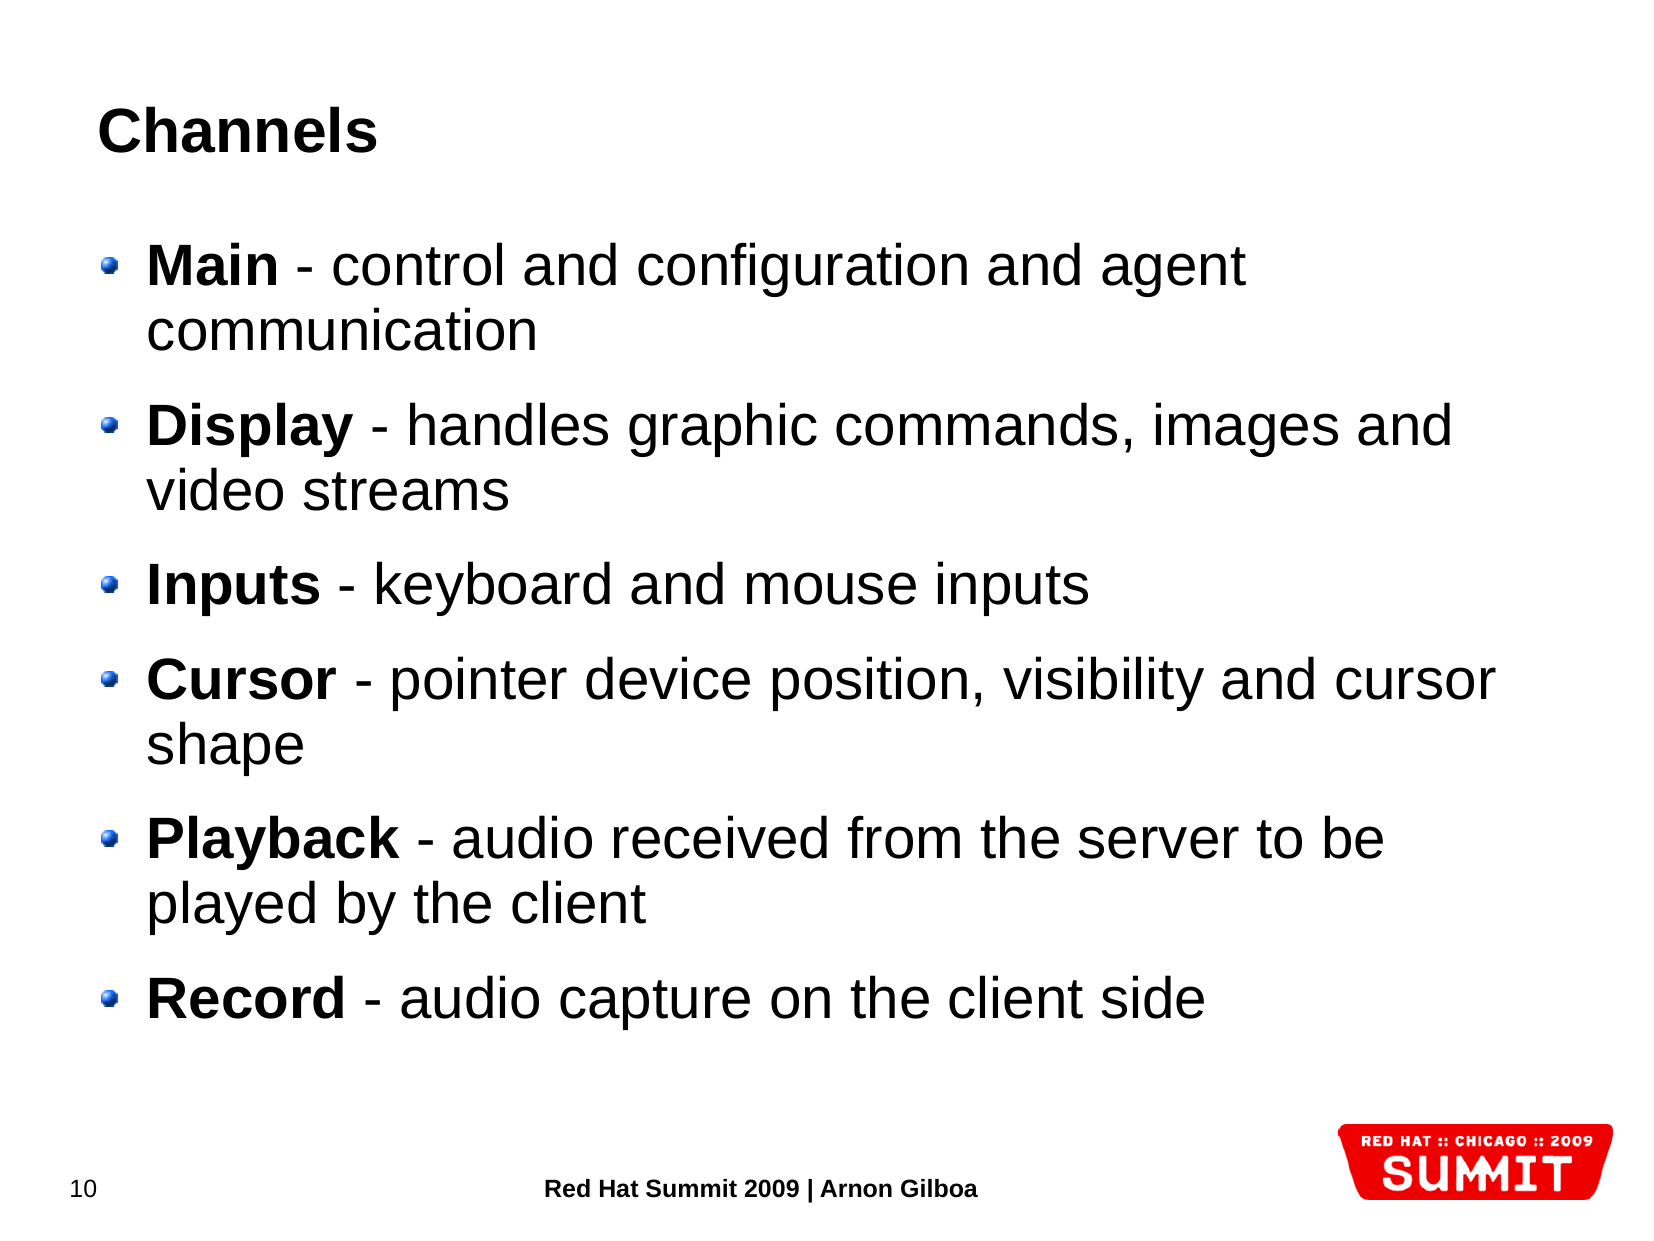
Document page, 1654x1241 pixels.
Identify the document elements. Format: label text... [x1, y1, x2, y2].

title Channels [82, 37, 1571, 226]
picture [1338, 1124, 1613, 1200]
list Main - control and configuration and agent communication Display - handles graphic commands, images and video streams Inputs - keyboard and mouse inputs Cursor - pointer device position, visibility and cursor shape Playback - audio received from the server to be played by the client Record - audio capture on the client side [86, 232, 1576, 1031]
